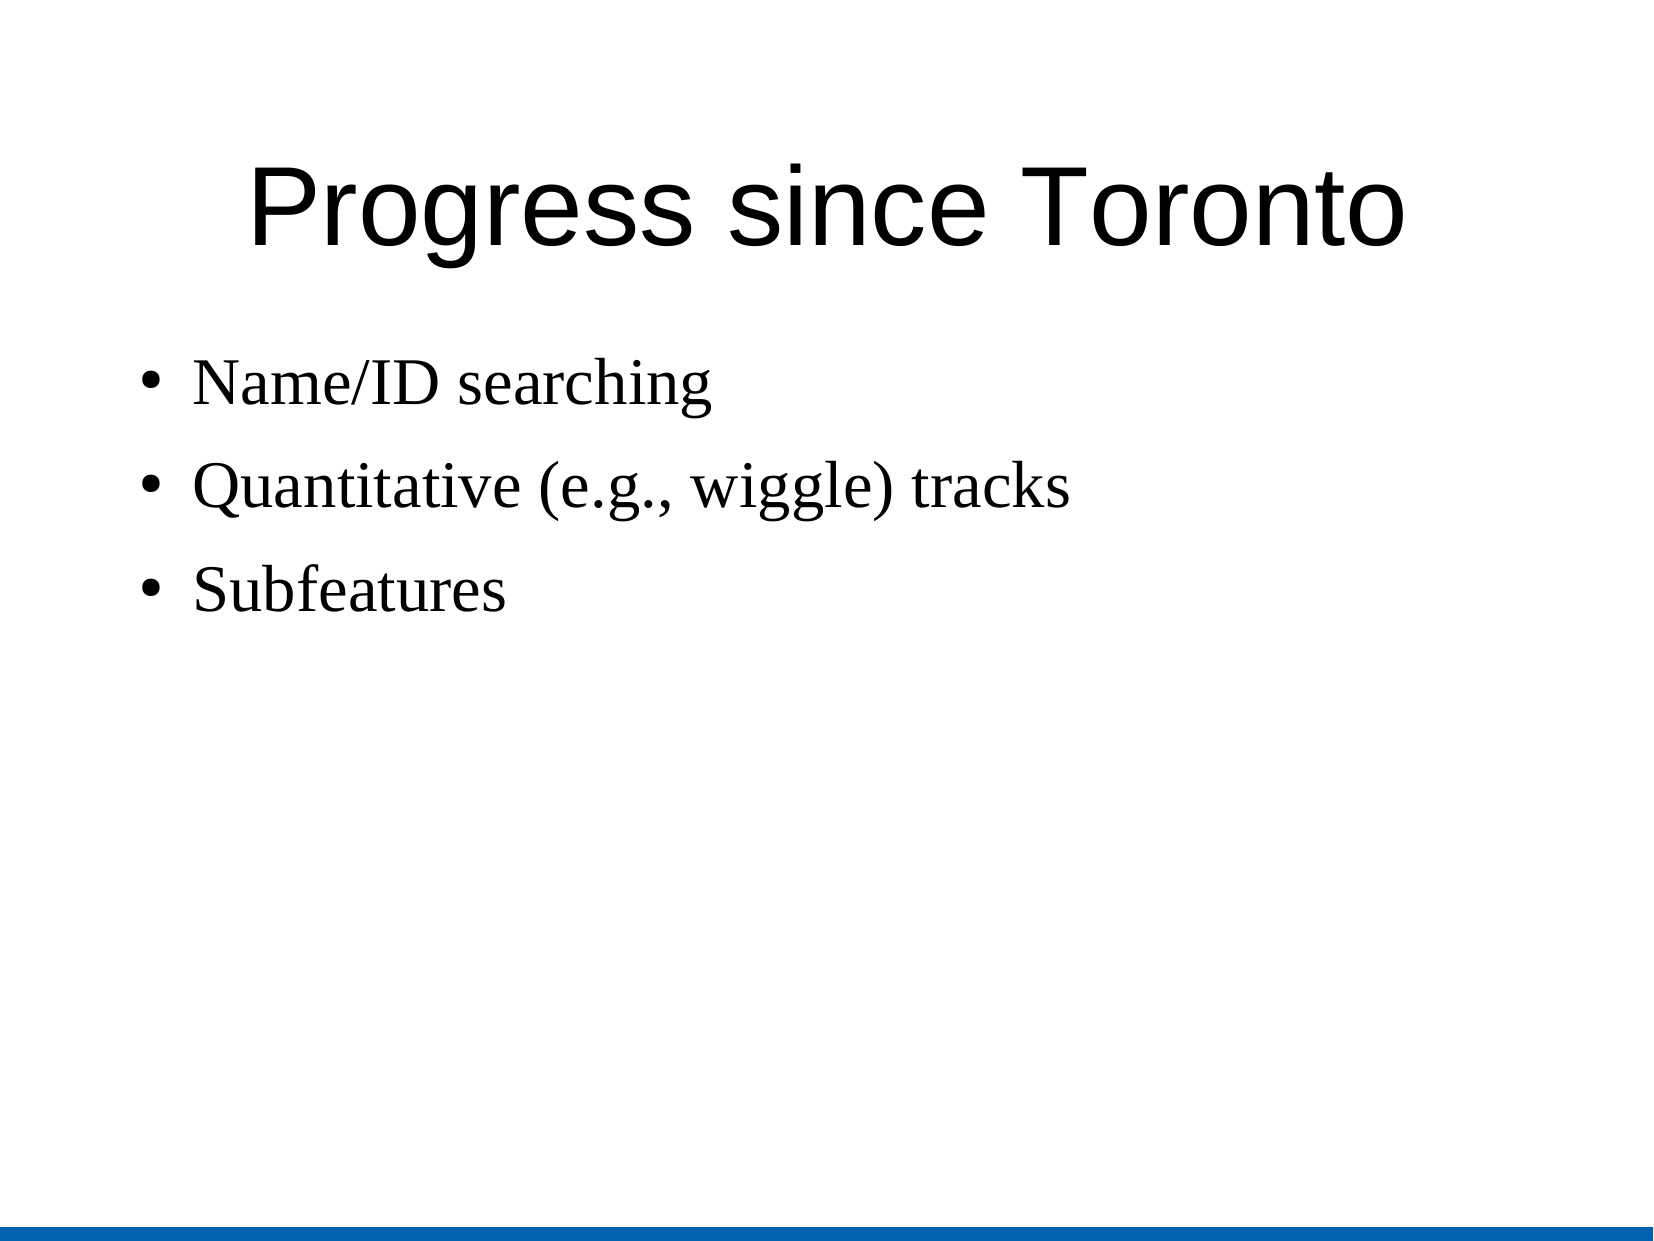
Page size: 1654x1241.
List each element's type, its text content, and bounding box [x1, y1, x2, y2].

title Progress since Toronto [121, 102, 1533, 311]
list Name/ID searching Quantitative (e.g., wiggle) tracks Subfeatures [121, 344, 1533, 1127]
